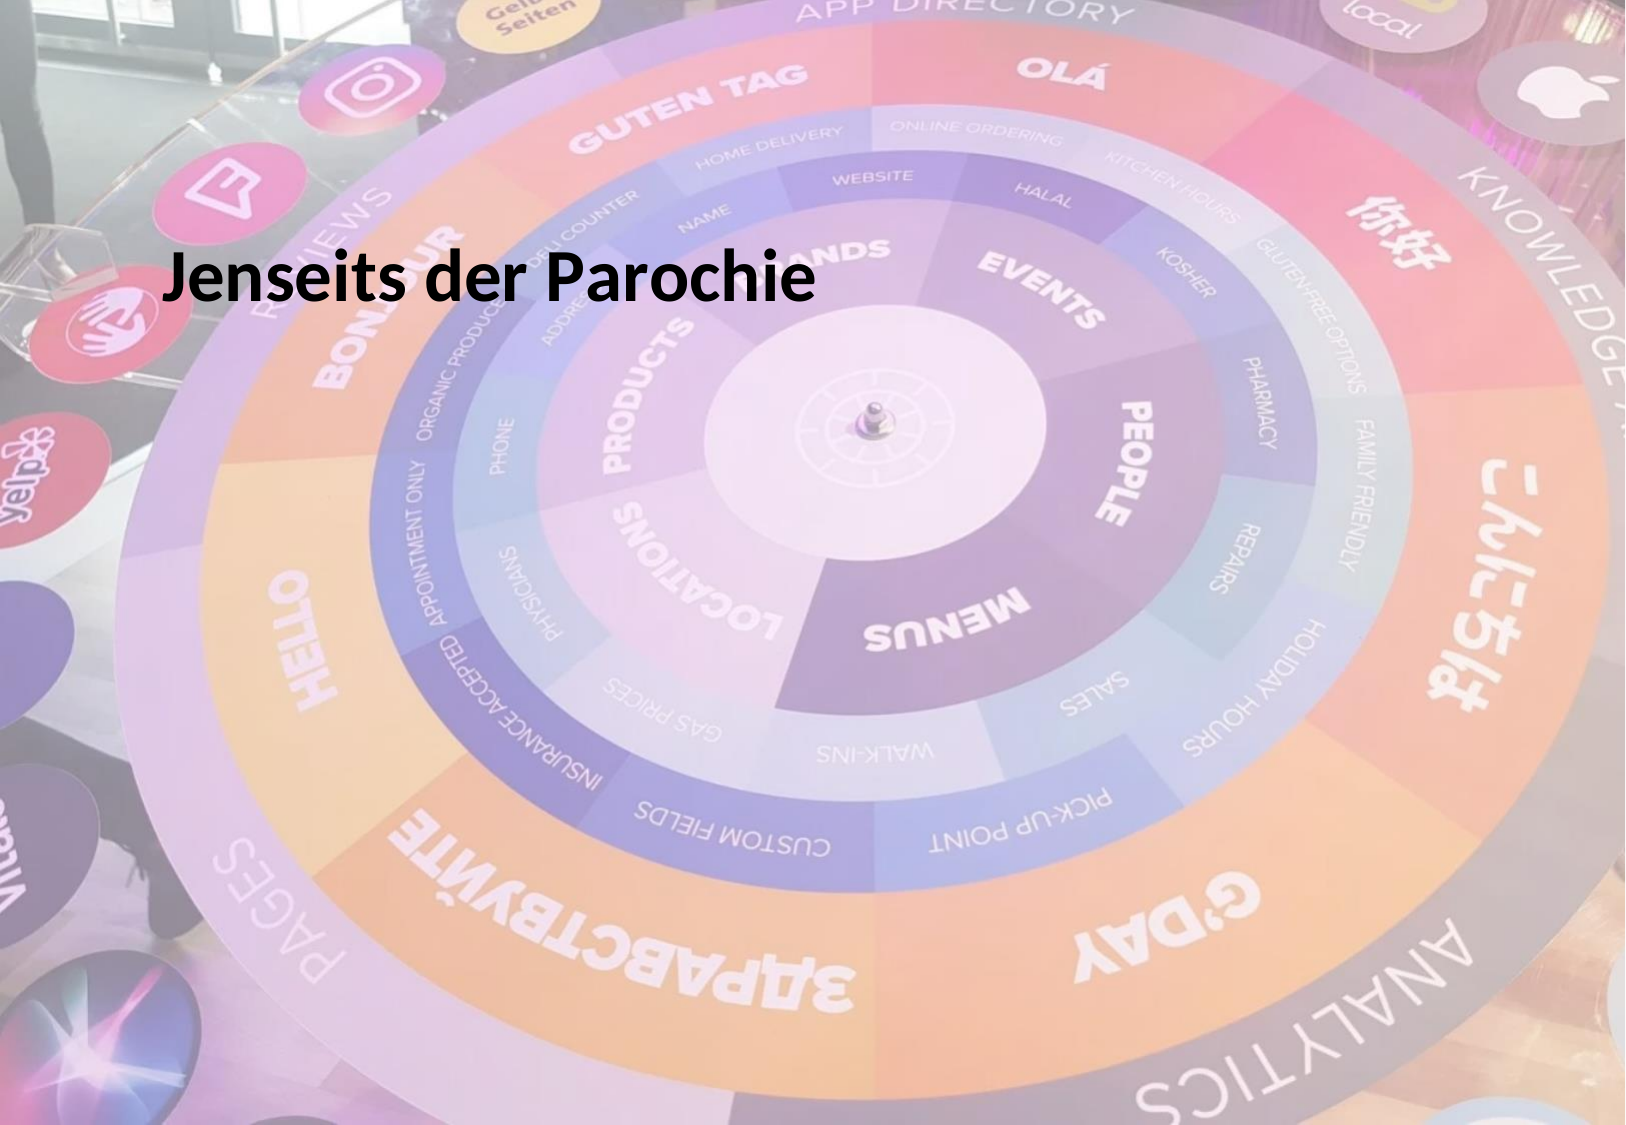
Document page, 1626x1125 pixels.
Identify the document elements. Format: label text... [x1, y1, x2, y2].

picture [0, 0, 1626, 1125]
title Jenseits der Parochie [162, 75, 1461, 1035]
